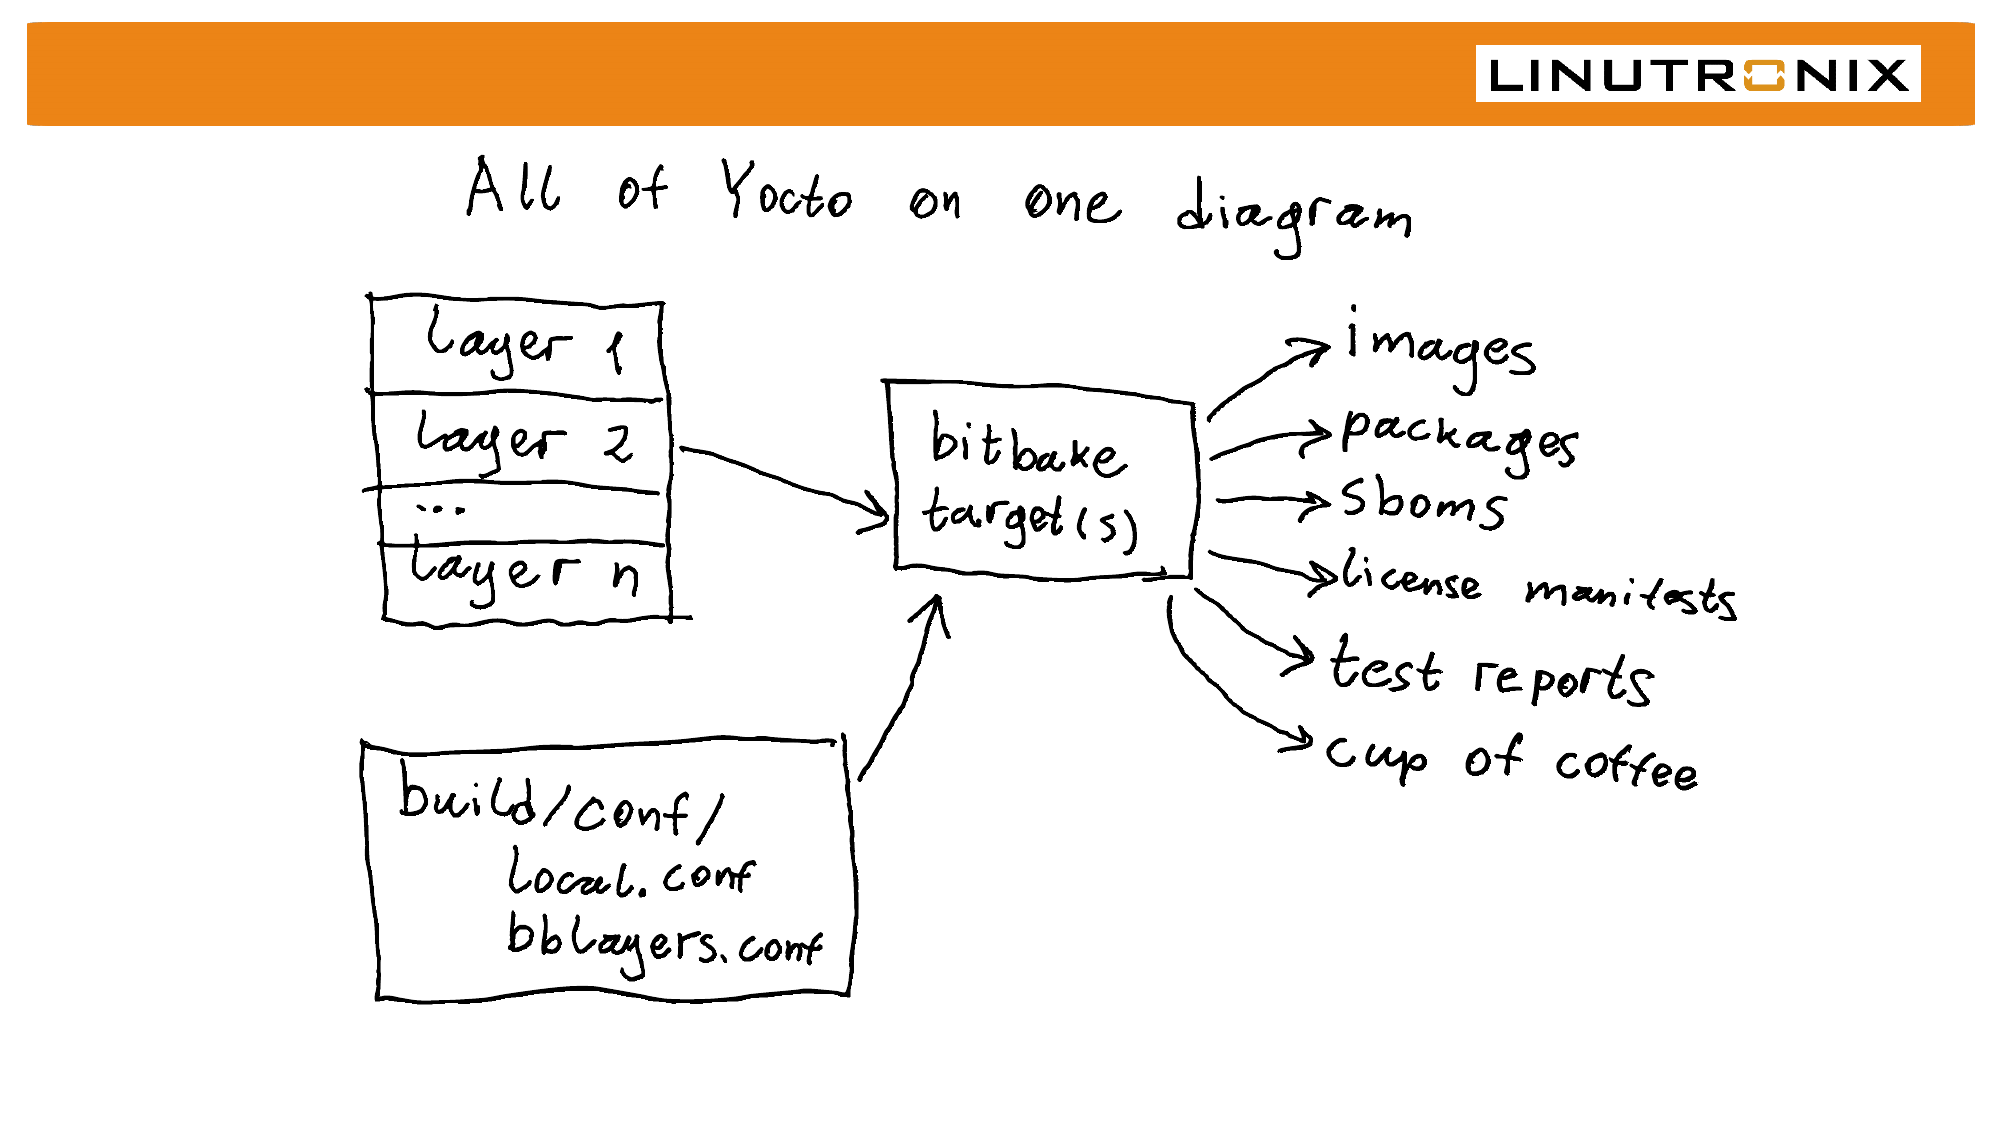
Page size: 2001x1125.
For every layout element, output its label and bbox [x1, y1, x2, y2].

picture [27, 22, 1975, 126]
picture [280, 152, 1738, 1005]
